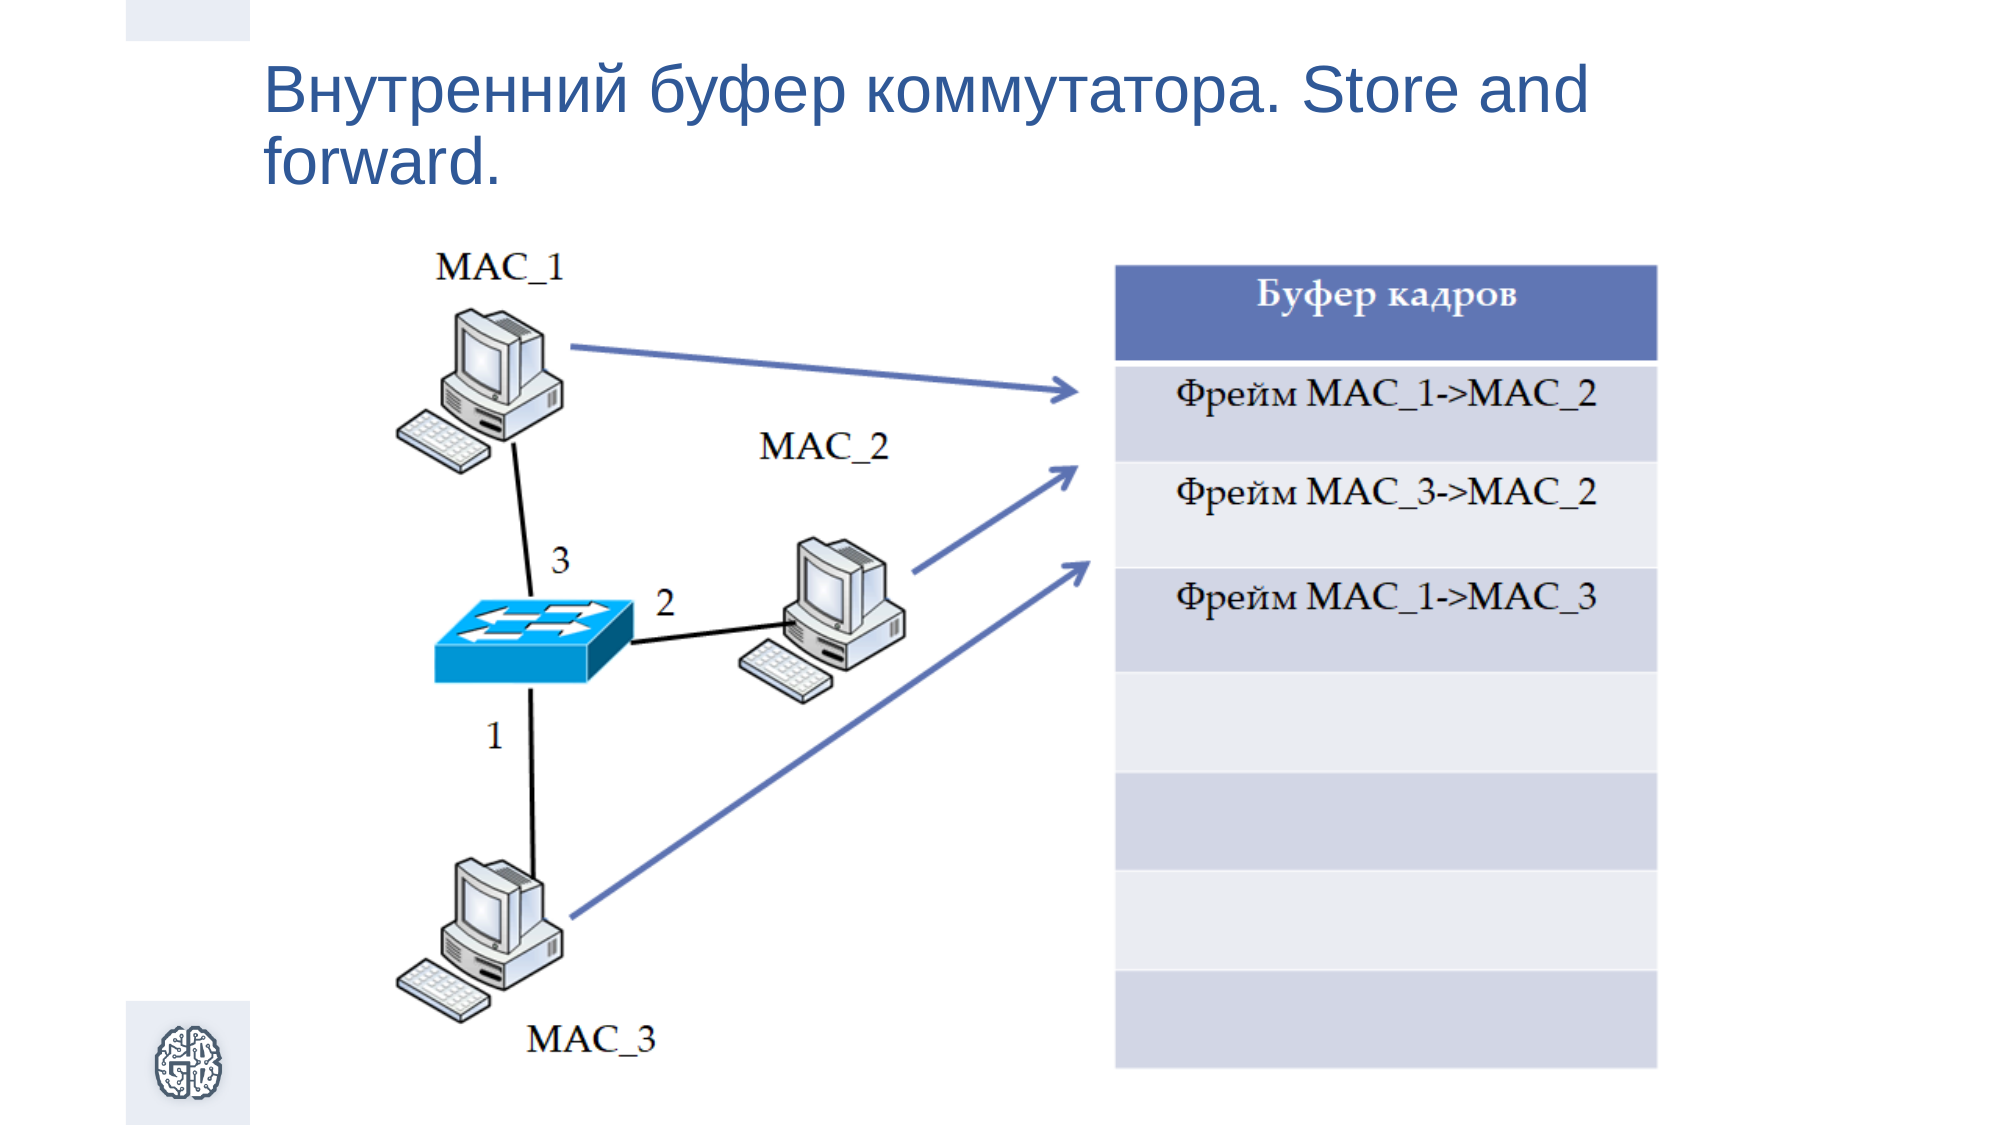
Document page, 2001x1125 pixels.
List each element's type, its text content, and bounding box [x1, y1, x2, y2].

title Внутренний буфер коммутатора. Store and forward. [248, 24, 1752, 230]
picture [144, 1016, 232, 1110]
picture [383, 230, 1663, 1085]
